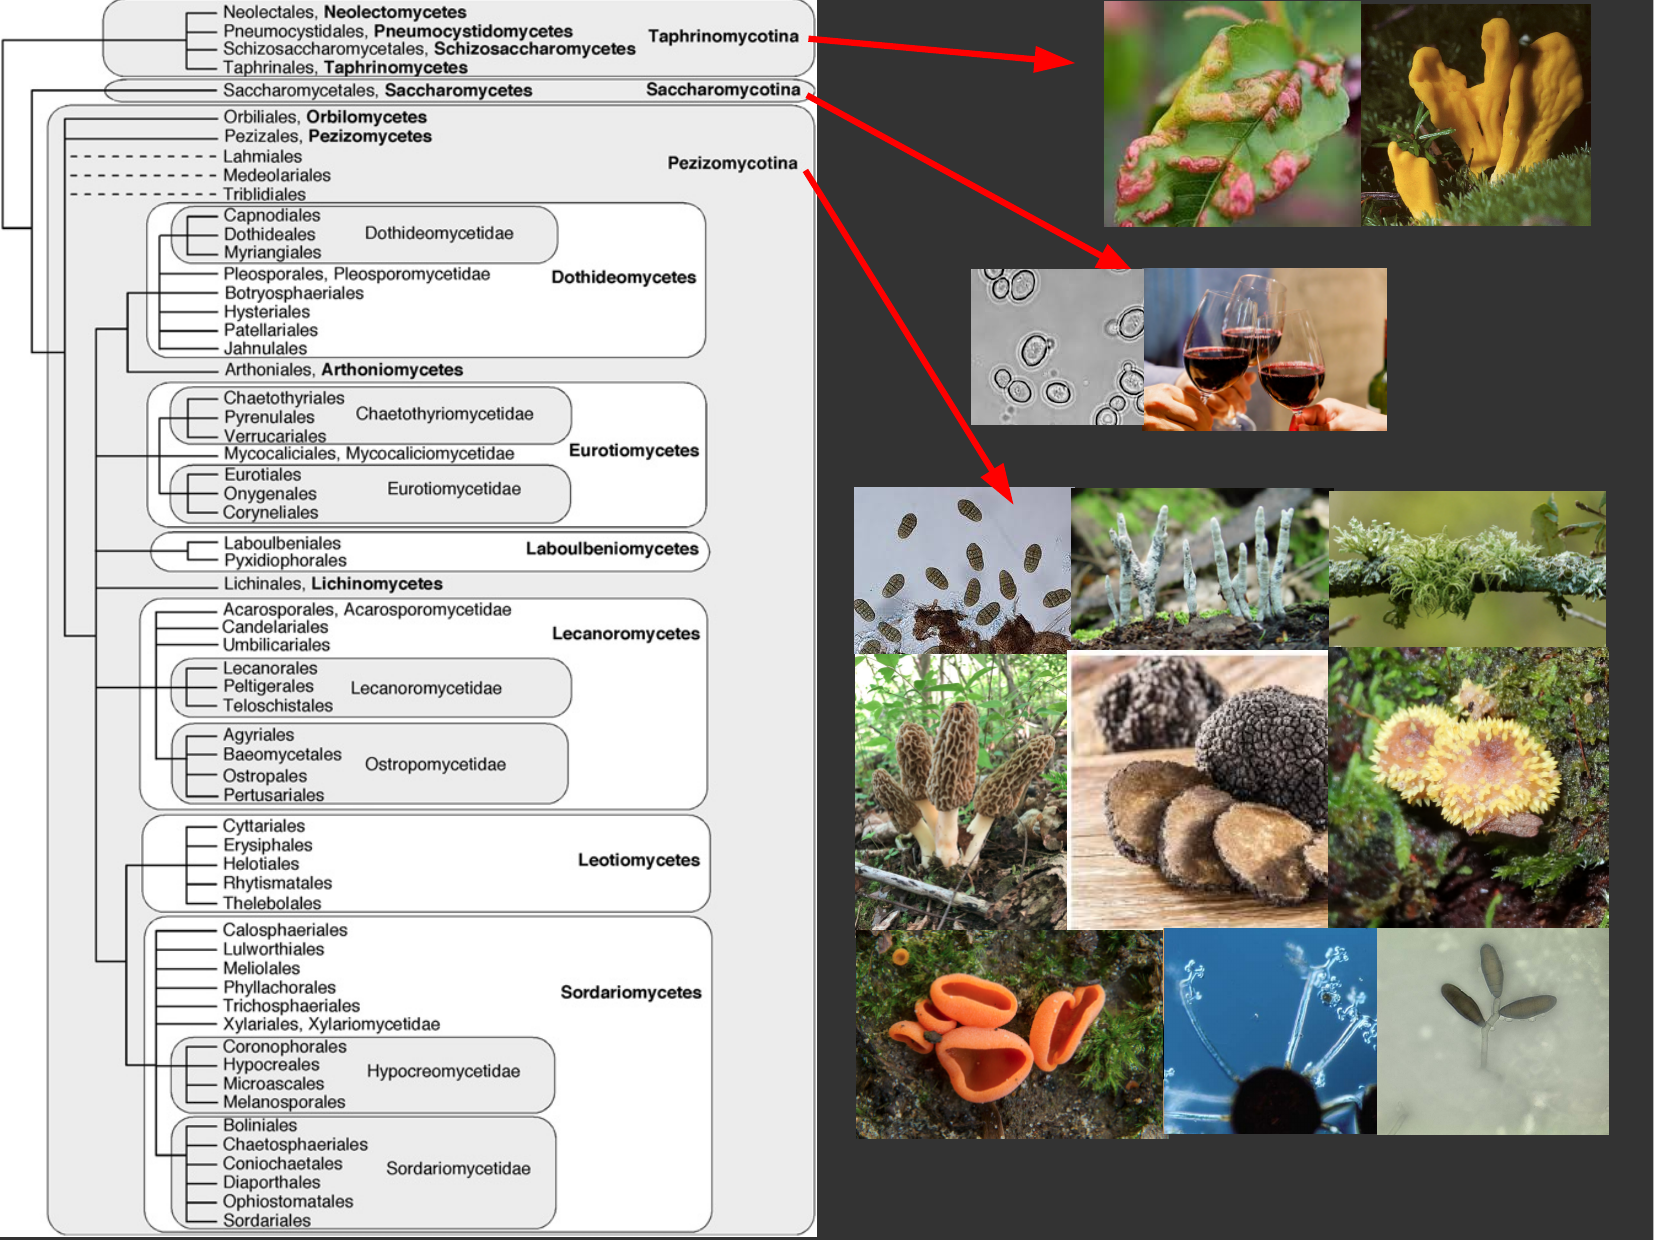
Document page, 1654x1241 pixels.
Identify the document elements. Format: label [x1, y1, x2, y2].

picture [971, 268, 1387, 431]
picture [0, 0, 817, 1237]
picture [854, 487, 1609, 1139]
picture [1104, 1, 1591, 228]
